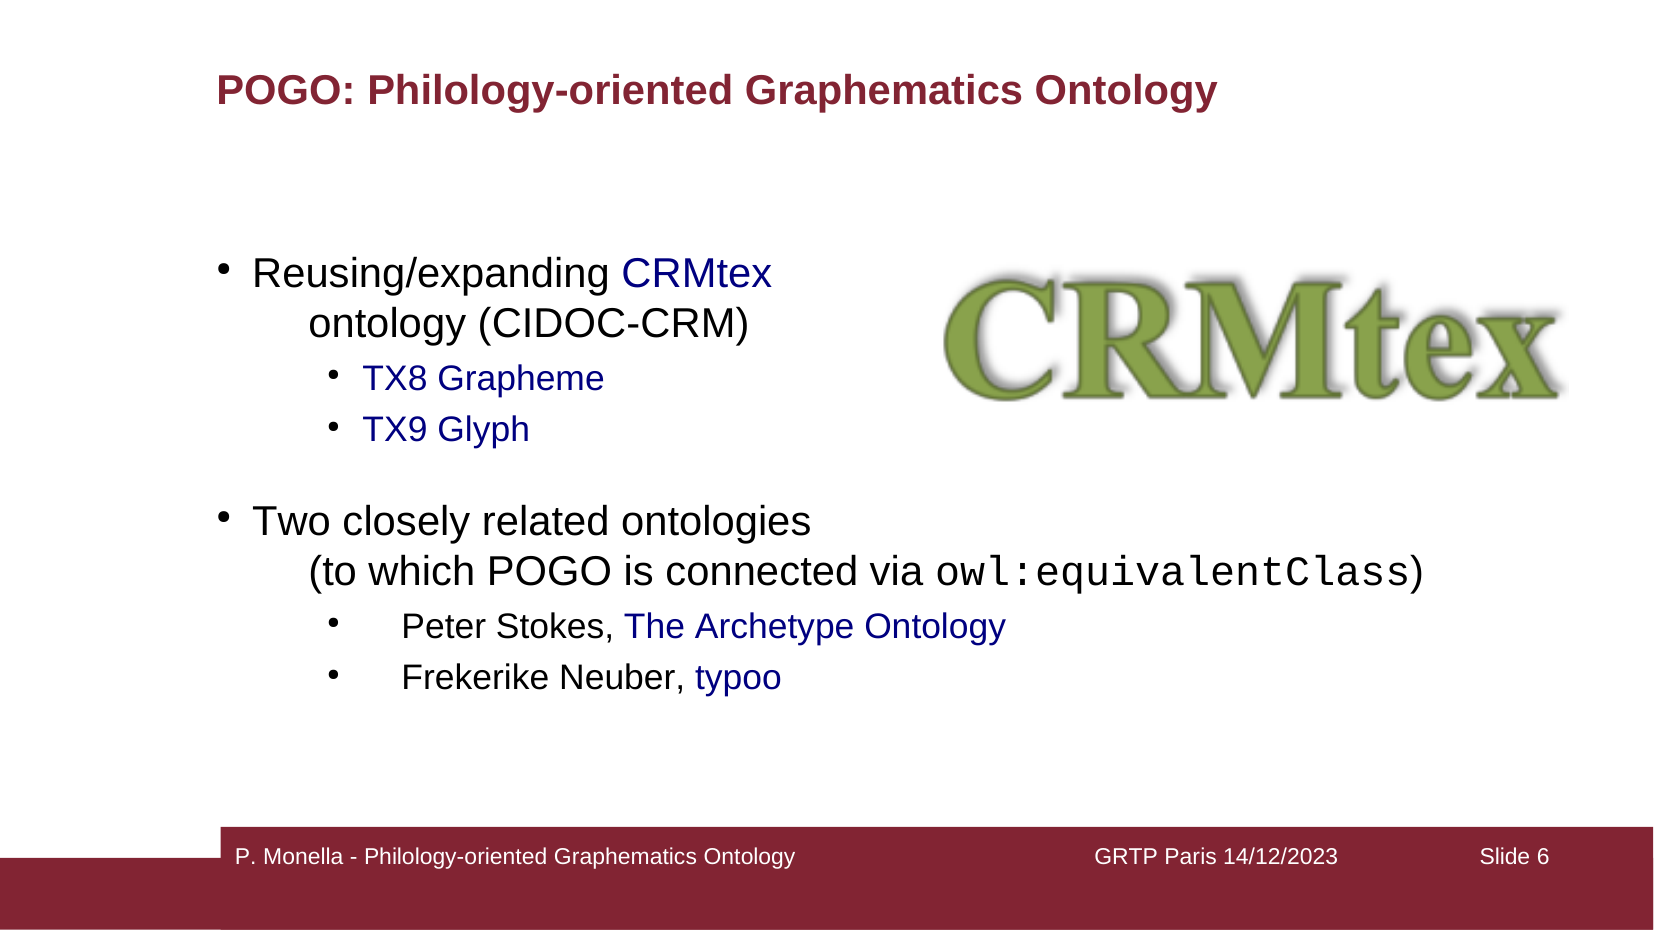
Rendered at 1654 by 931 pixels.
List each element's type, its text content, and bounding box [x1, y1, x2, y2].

picture [933, 257, 1569, 430]
title POGO: Philology-oriented Graphematics Ontology [201, 55, 1569, 124]
list Reusing/expanding CRMtex ontology (CIDOC-CRM) TX8 Grapheme TX9 Glyph [201, 237, 869, 485]
list Two closely related ontologies (to which POGO is connected via owl:equivalentClass) Peter Stokes, The Archetype Ontology Frekerike Neuber, typoo [201, 485, 1548, 774]
